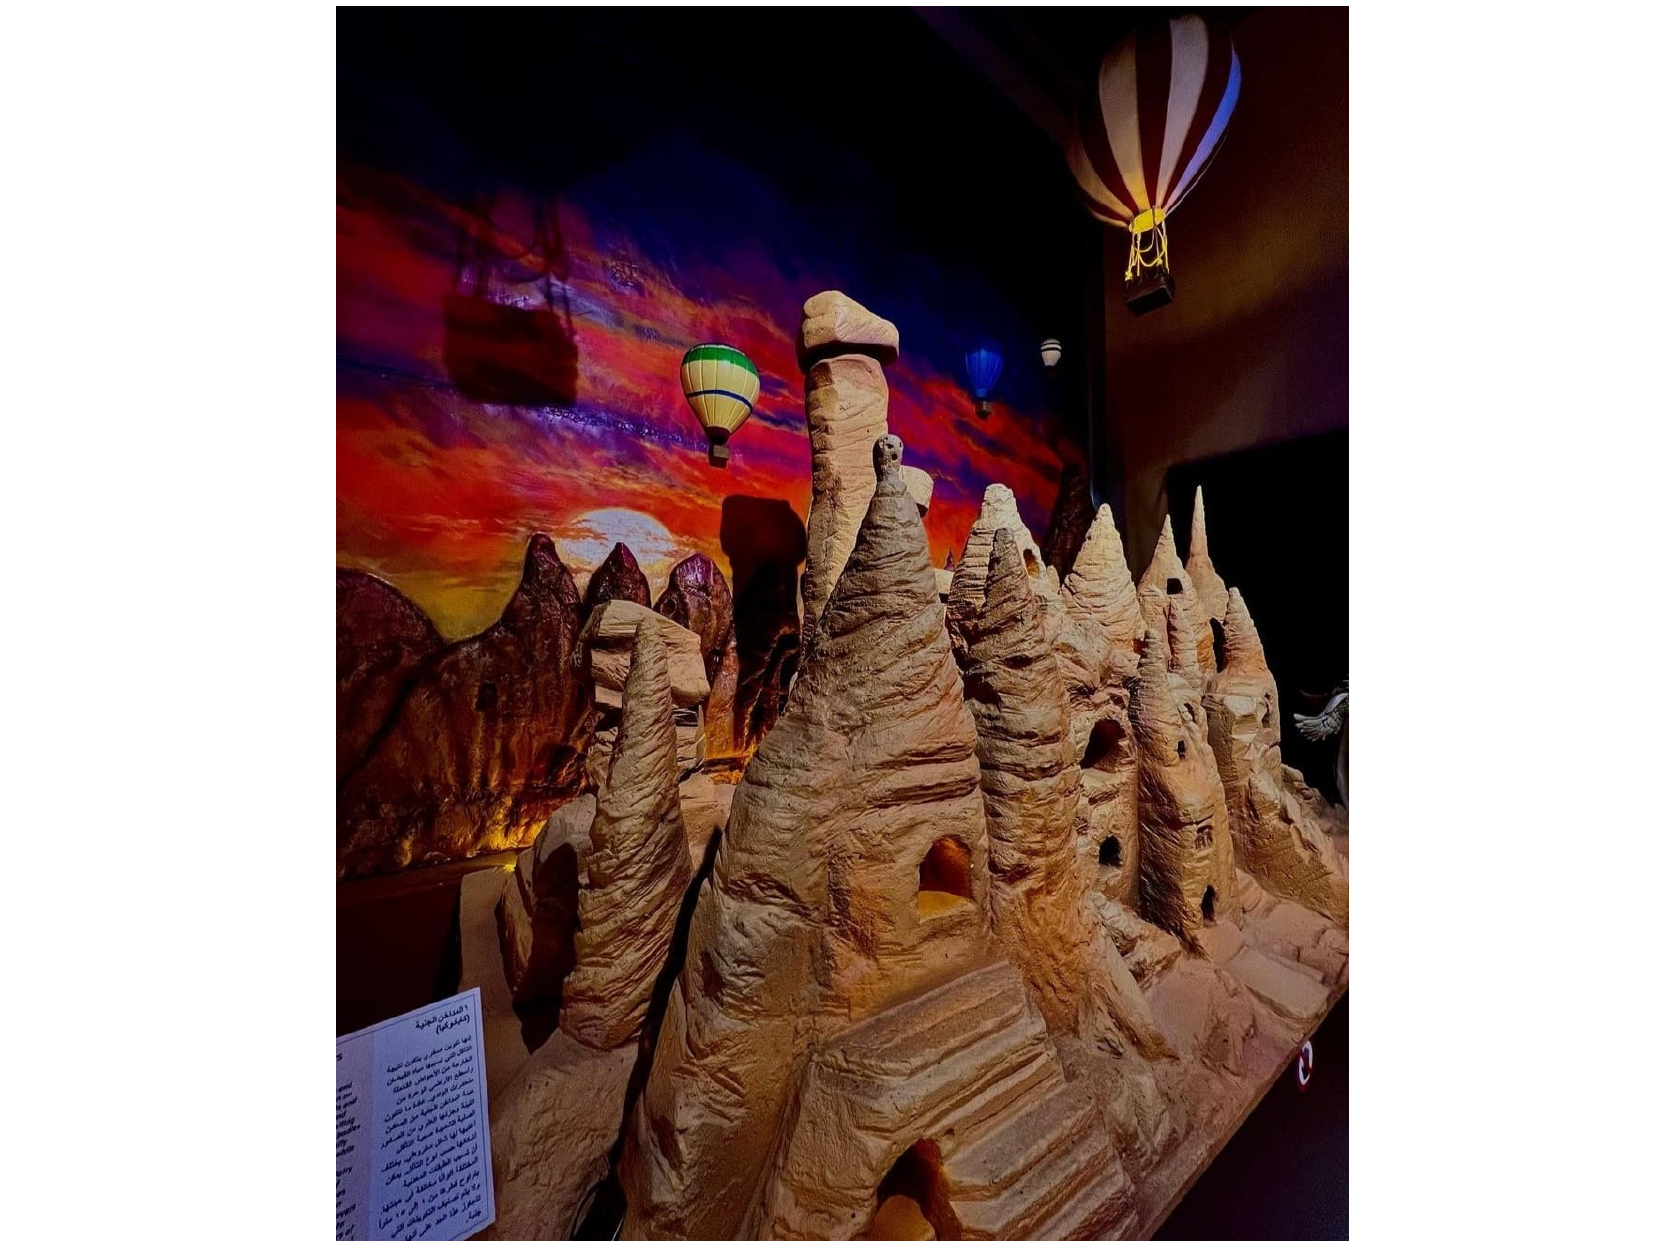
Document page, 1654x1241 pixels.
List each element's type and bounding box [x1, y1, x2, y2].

picture [336, 7, 1349, 1241]
